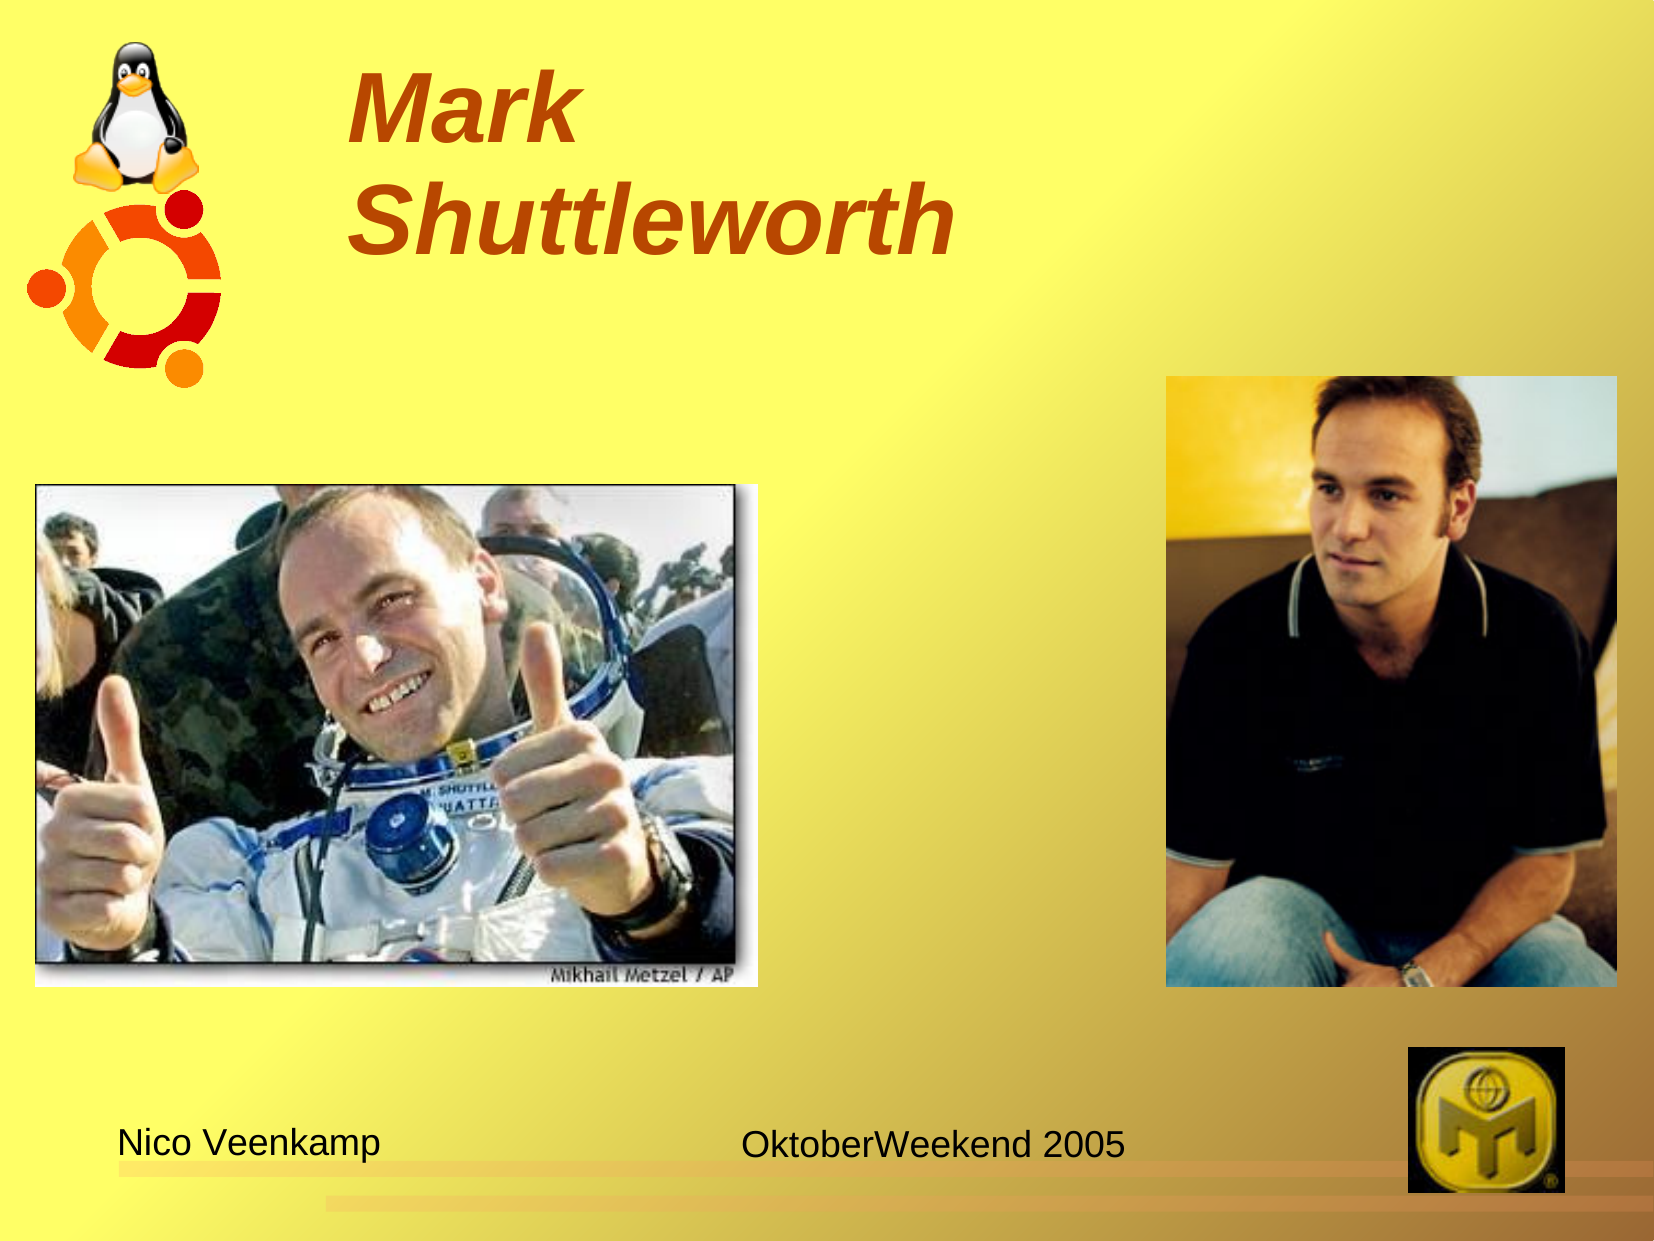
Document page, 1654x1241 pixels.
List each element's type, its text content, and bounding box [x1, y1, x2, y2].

picture [27, 42, 222, 388]
picture [35, 484, 758, 987]
title Mark Shuttleworth [347, 31, 1134, 297]
picture [1408, 1047, 1565, 1193]
picture [1166, 376, 1617, 987]
